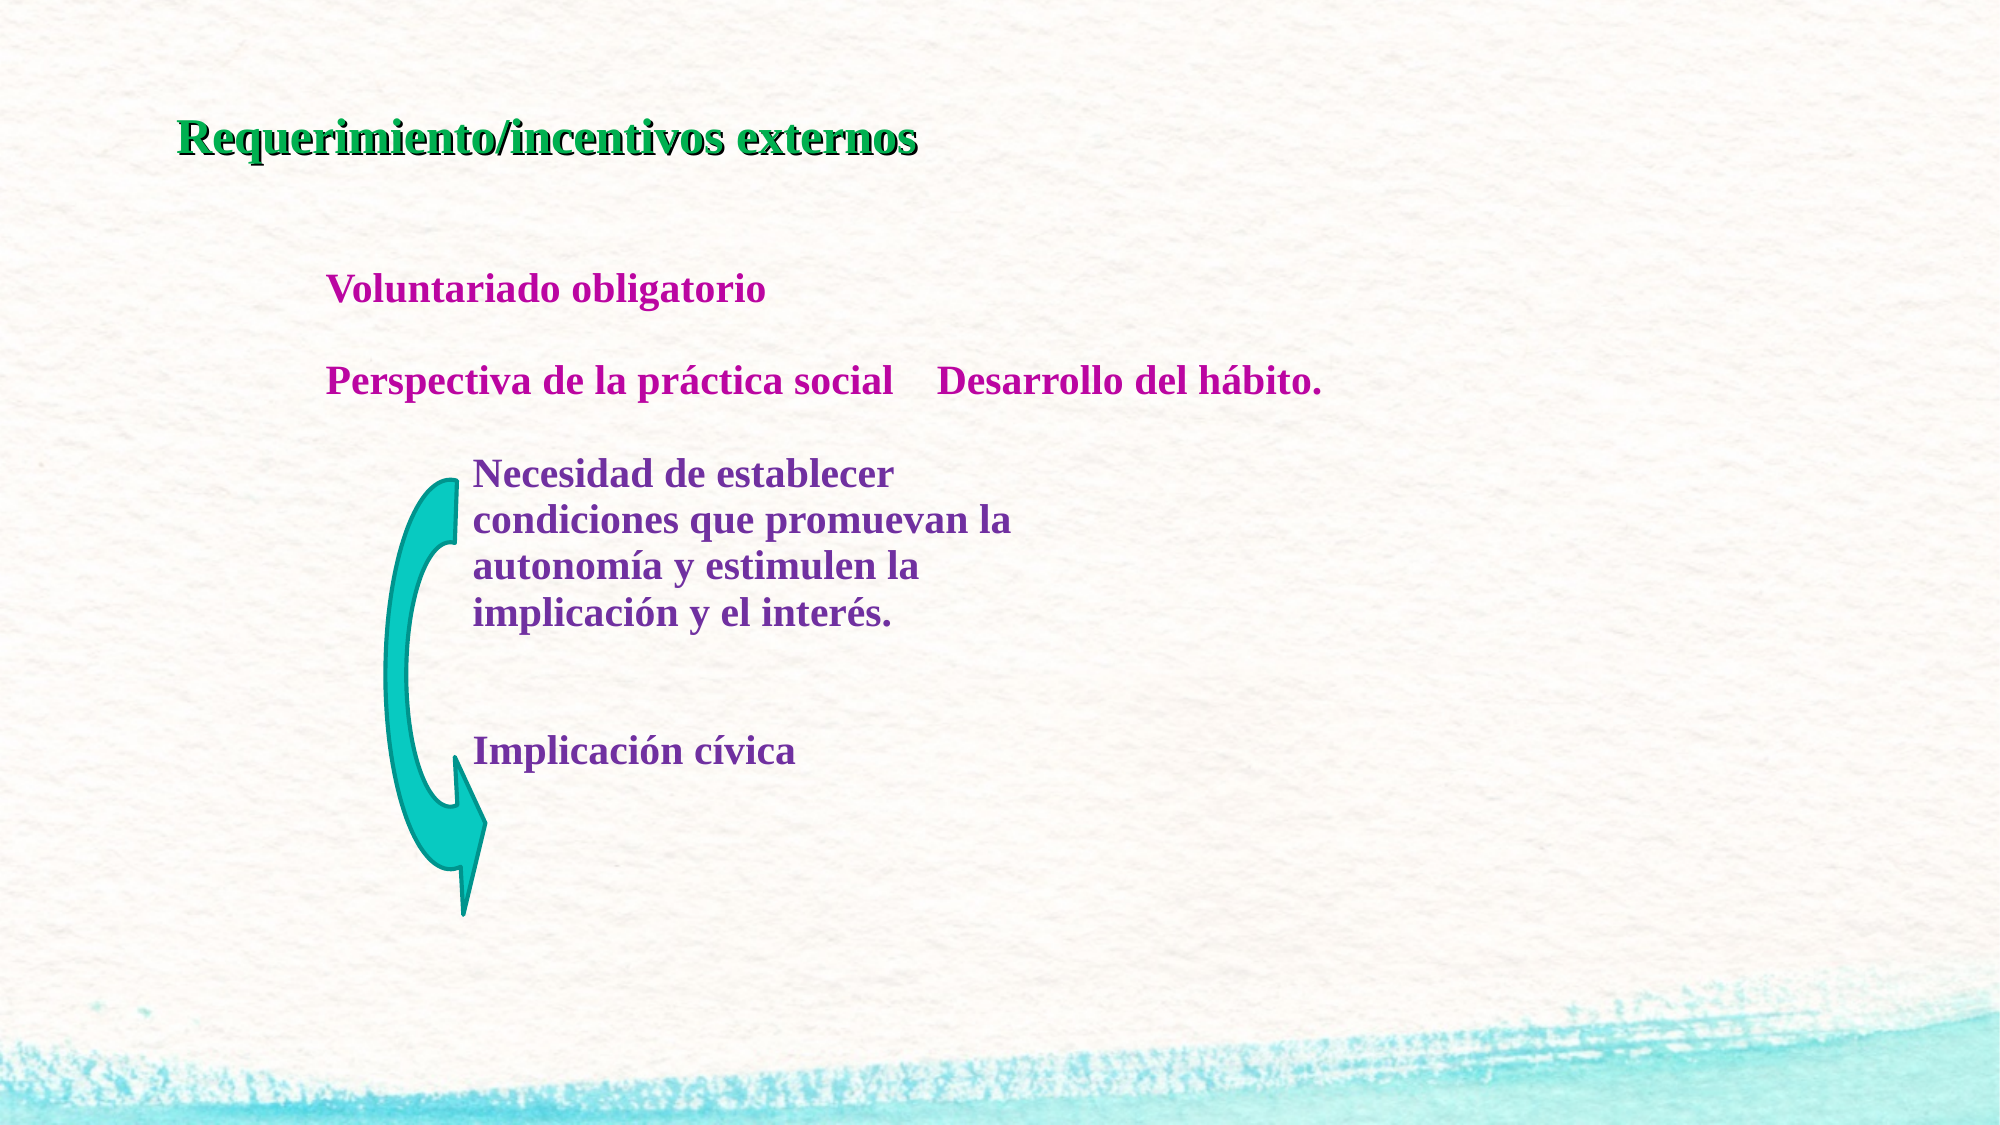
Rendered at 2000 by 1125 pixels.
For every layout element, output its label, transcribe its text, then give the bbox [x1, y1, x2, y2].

text_box [385, 479, 486, 915]
picture [0, 0, 2000, 1125]
text_box Voluntariado obligatorio Perspectiva de la práctica social Desarrollo del hábito. Necesidad de establecer condiciones que promuevan la autonomía y estimulen la implicación y el interés. Implicación cívica [160, 222, 1626, 870]
text_box Requerimiento/incentivos externos [161, 101, 1343, 222]
